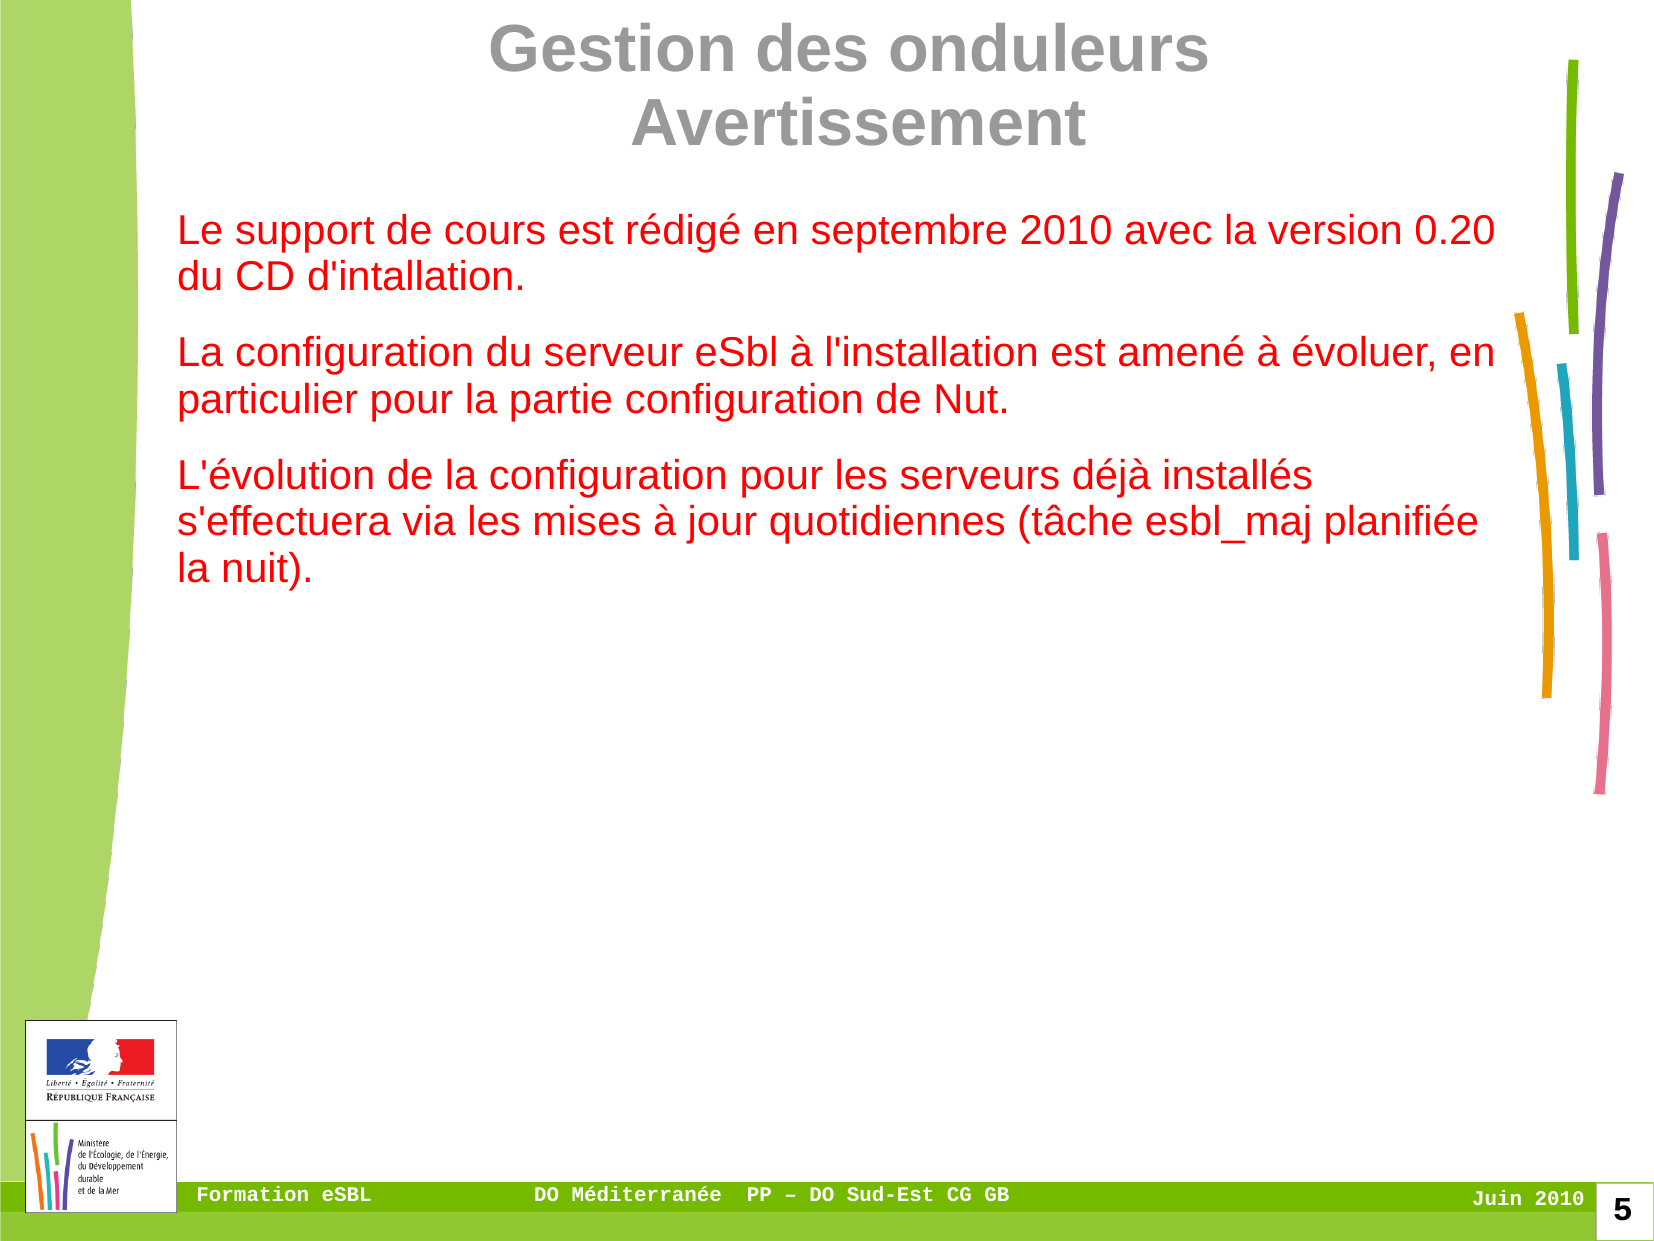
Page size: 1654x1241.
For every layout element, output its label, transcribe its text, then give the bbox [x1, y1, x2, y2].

picture [0, 0, 1654, 1241]
title Gestion des onduleurs Avertissement [152, 10, 1566, 161]
list Le support de cours est rédigé en septembre 2010 avec la version 0.20 du CD d'intallation. La configuration du serveur eSbl à l'installation est amené à évoluer, en particulier pour la partie configuration de Nut. L'évolution de la configuration pour les serveurs déjà installés s'effectuera via les mises à jour quotidiennes (tâche esbl_maj planifiée la nuit). [177, 206, 1506, 1137]
